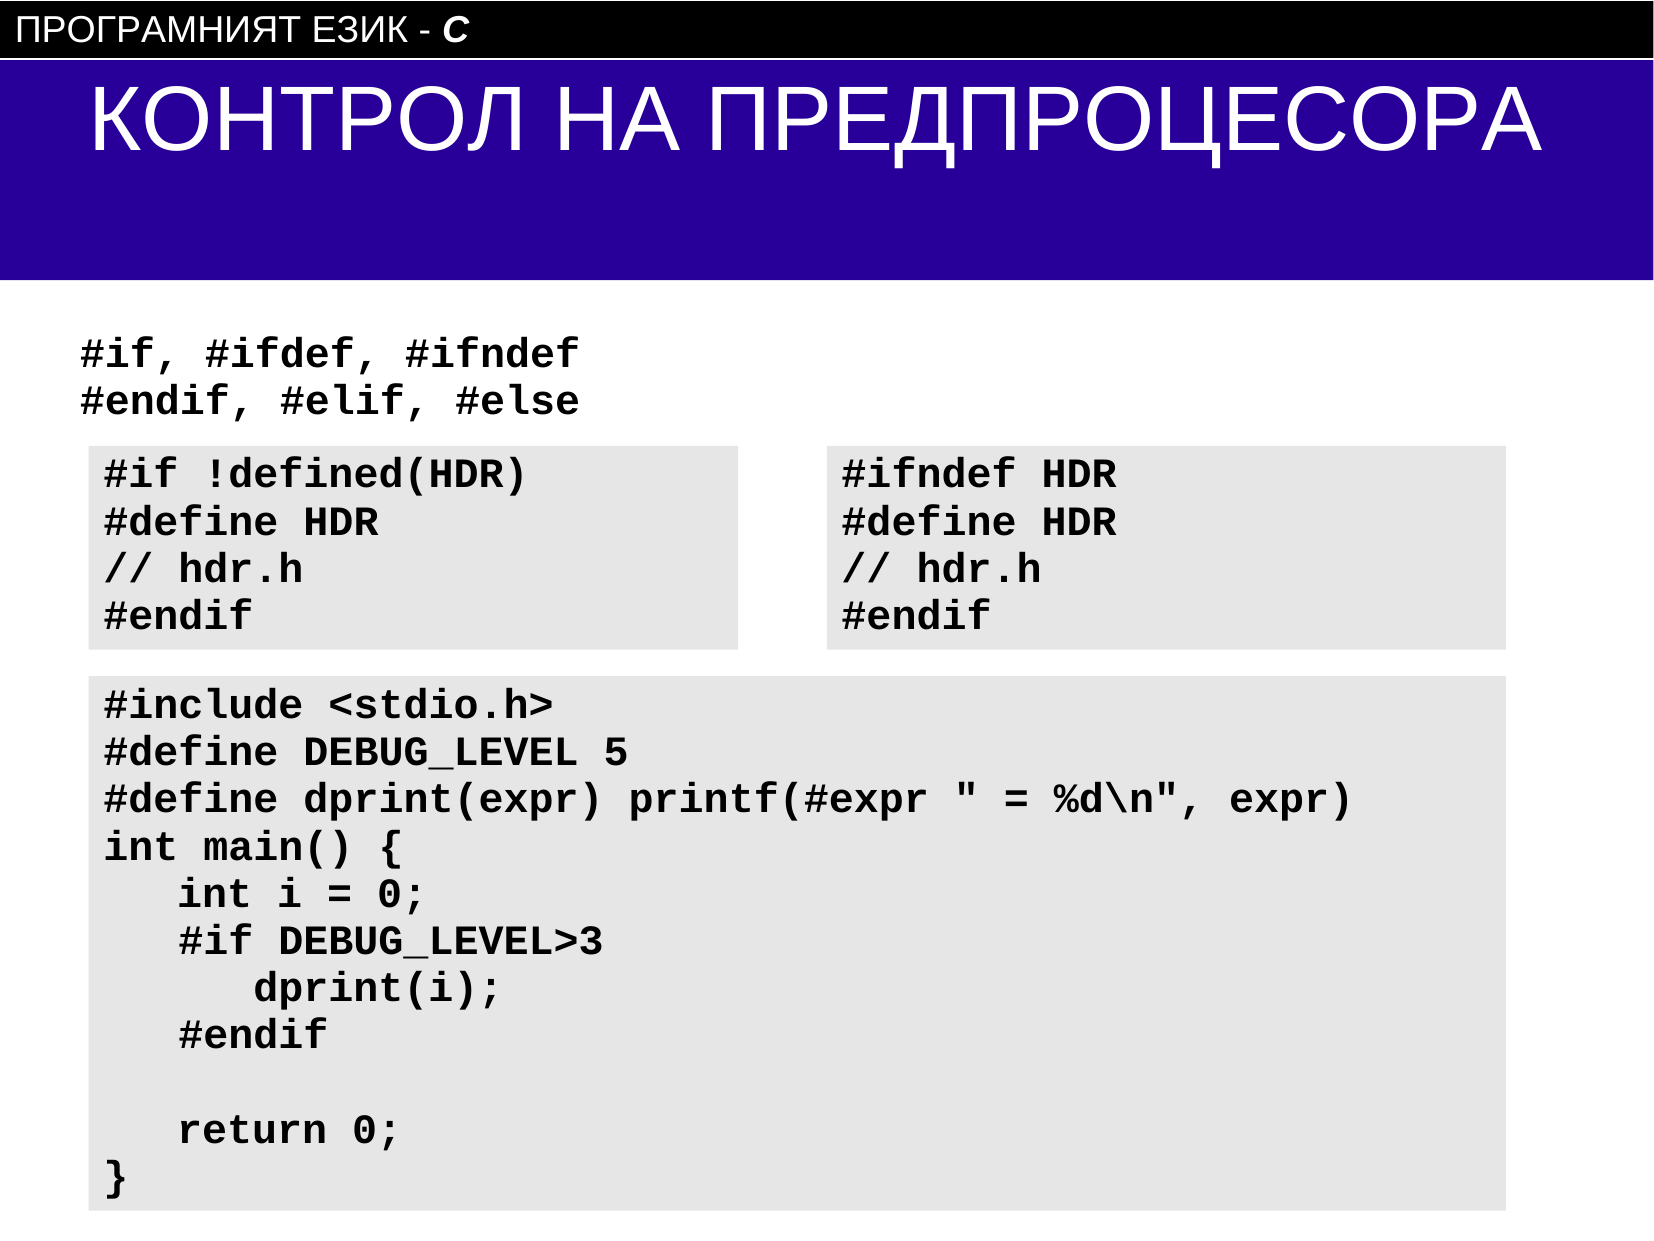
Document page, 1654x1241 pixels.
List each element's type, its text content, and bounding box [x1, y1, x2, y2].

text_box ПРОГРАМНИЯT ЕЗИК - С [0, 1, 1654, 58]
text_box КОНТРОЛ НА ПРЕДПРОЦЕСОРА [0, 60, 1654, 281]
text_box #if, #ifdef, #ifndef #endif, #elif, #else [29, 324, 1625, 435]
text_box #include <stdio.h> #define DEBUG_LEVEL 5 #define dprint(expr) printf(#expr " = %d\n", expr) int main() { int i = 0; #if DEBUG_LEVEL>3 dprint(i); #endif return 0; } [88, 676, 1506, 1211]
text_box #ifndef HDR #define HDR // hdr.h #endif [826, 445, 1506, 650]
text_box #if !defined(HDR) #define HDR // hdr.h #endif [88, 445, 739, 650]
